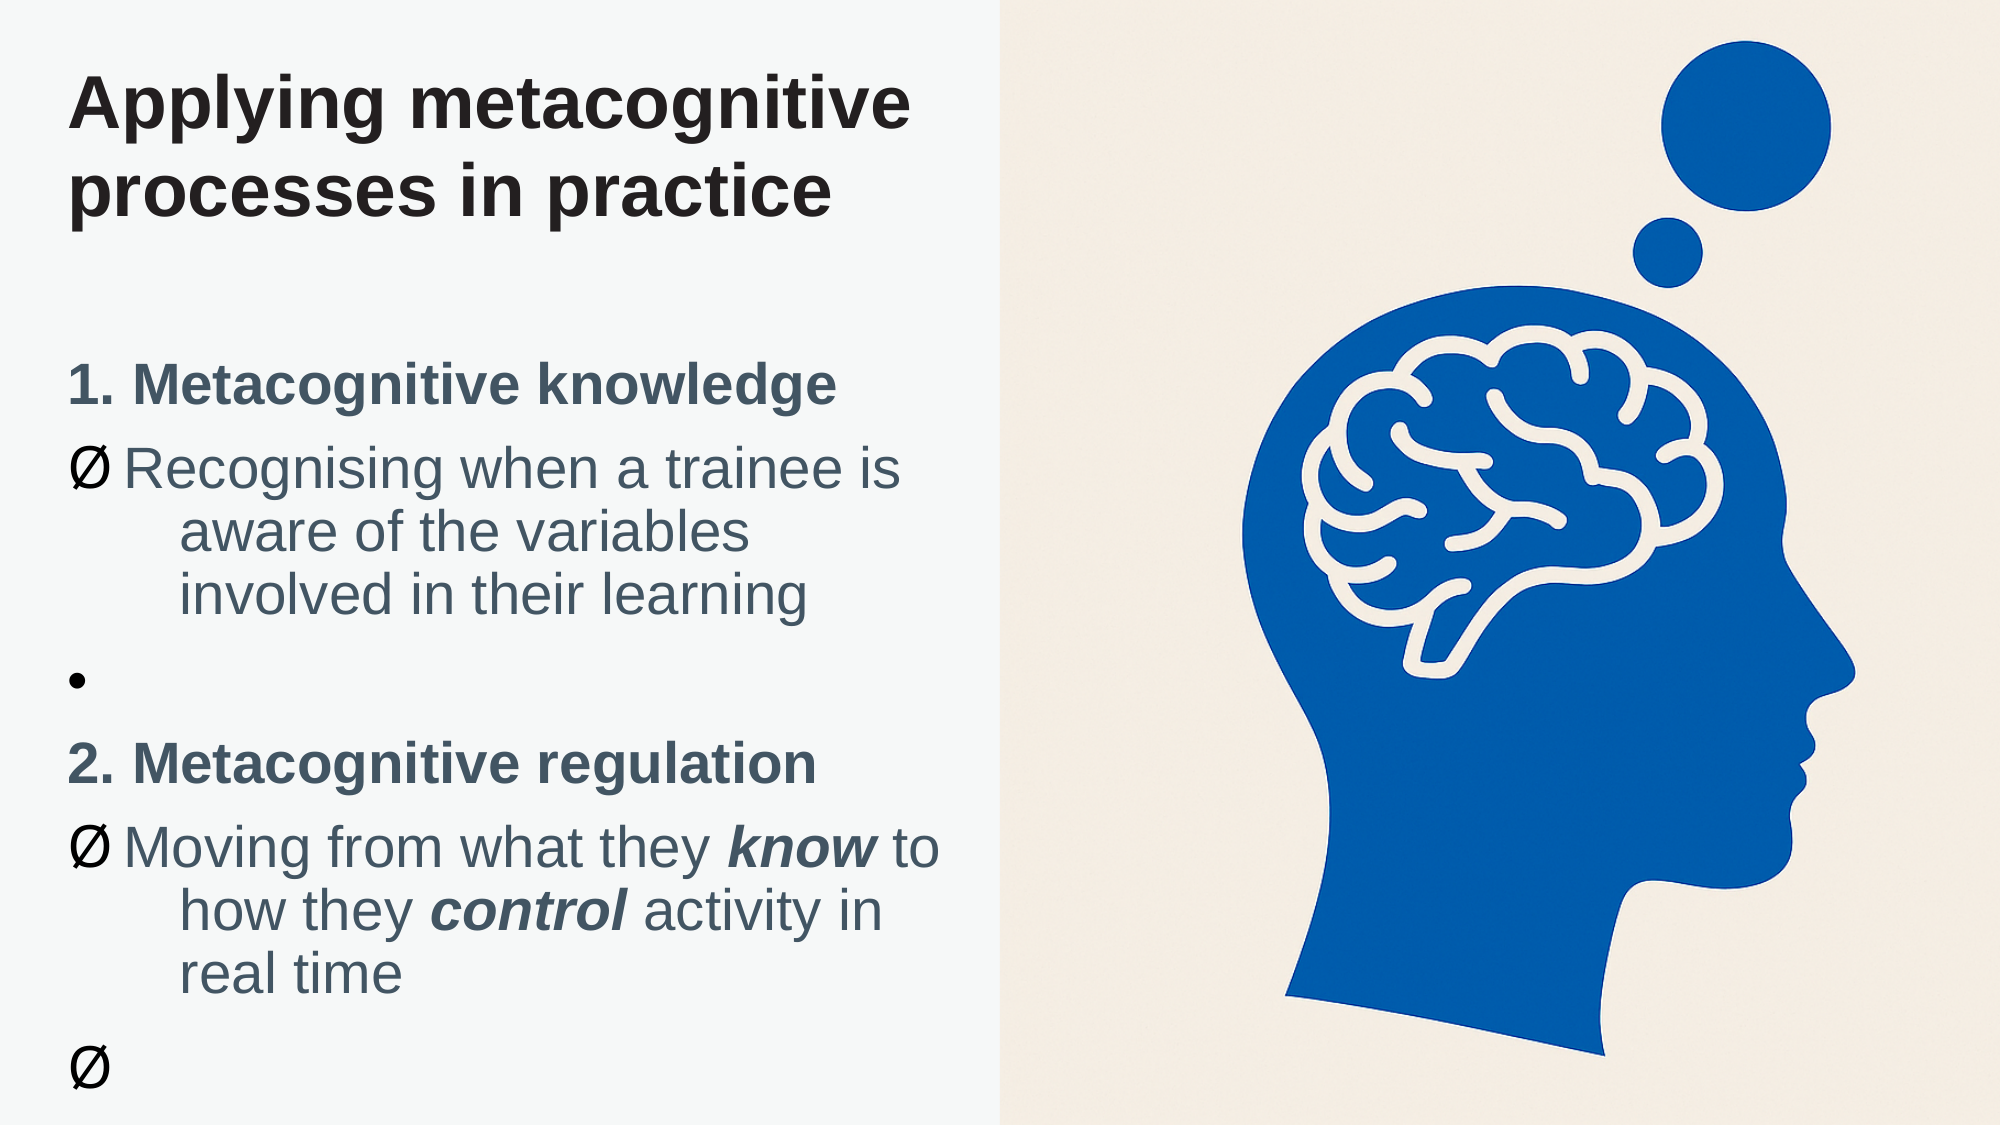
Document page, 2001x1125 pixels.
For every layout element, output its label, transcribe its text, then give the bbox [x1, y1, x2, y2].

title Applying metacognitive processes in practice [52, 49, 999, 563]
picture [999, 0, 2000, 1125]
list 1. Metacognitive knowledge Recognising when a trainee is aware of the variables involved in their learning 2. Metacognitive regulation Moving from what they know to how they control activity in real time [52, 347, 965, 1019]
